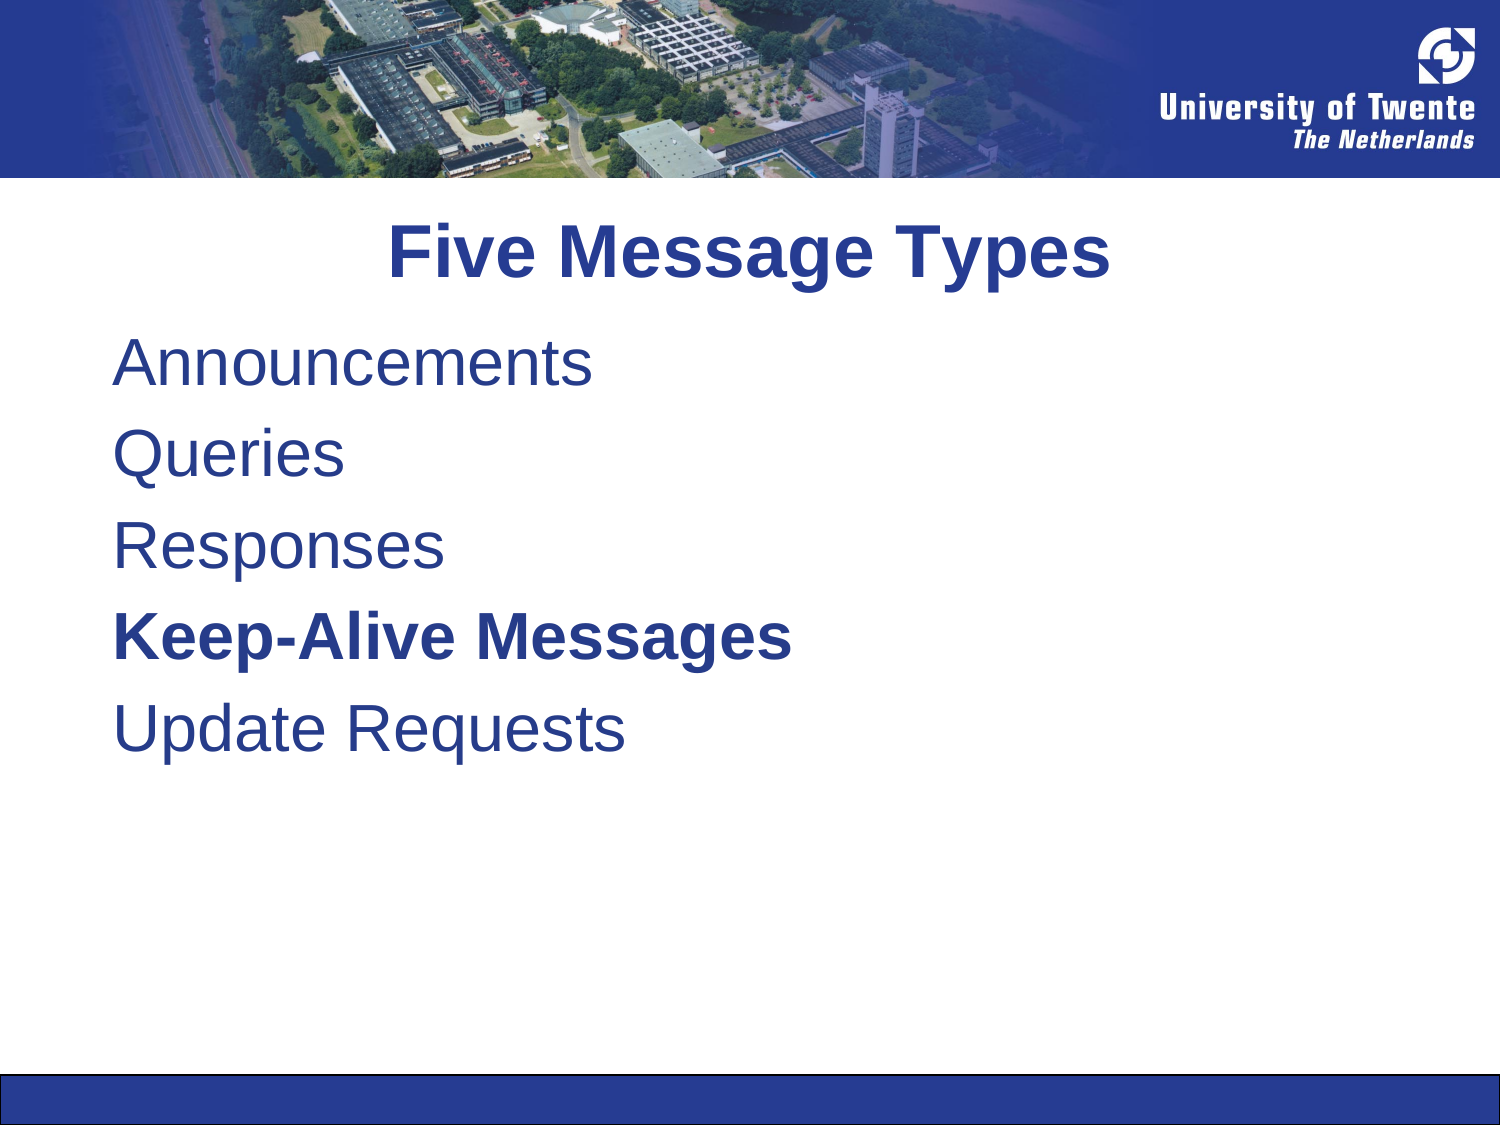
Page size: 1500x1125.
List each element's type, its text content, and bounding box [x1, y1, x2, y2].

list Announcements Queries Responses Keep-Alive Messages Update Requests [112, 324, 1388, 1001]
picture [0, 0, 1500, 178]
title Five Message Types [112, 194, 1388, 308]
